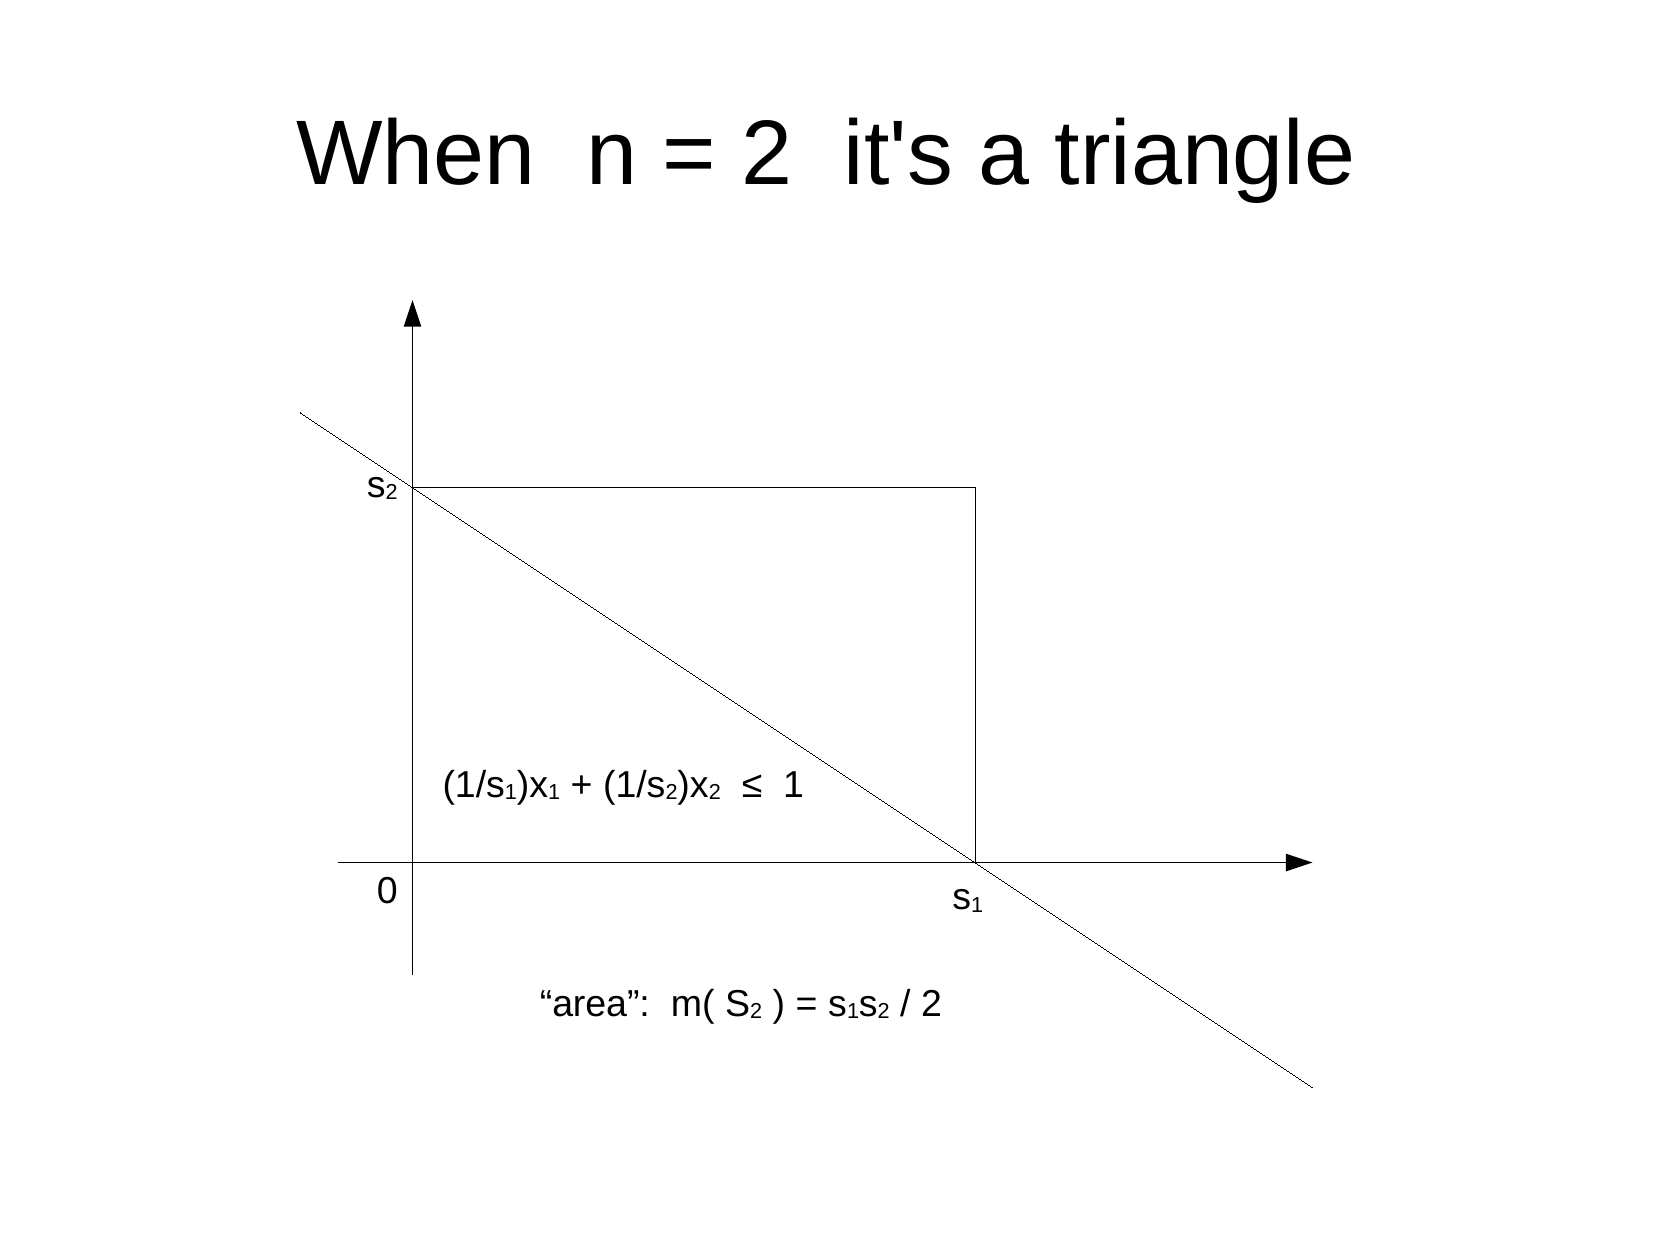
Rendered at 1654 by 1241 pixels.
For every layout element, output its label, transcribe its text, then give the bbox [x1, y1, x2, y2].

text_box 0 [362, 862, 413, 920]
title When n = 2 it's a triangle [82, 49, 1571, 257]
text_box s1 [937, 868, 998, 938]
text_box s2 [352, 455, 413, 526]
text_box (1/s1)x1 + (1/s2)x2 ≤ 1 [427, 755, 826, 826]
text_box “area”: m( S2 ) = s1s2 / 2 [525, 975, 957, 1045]
